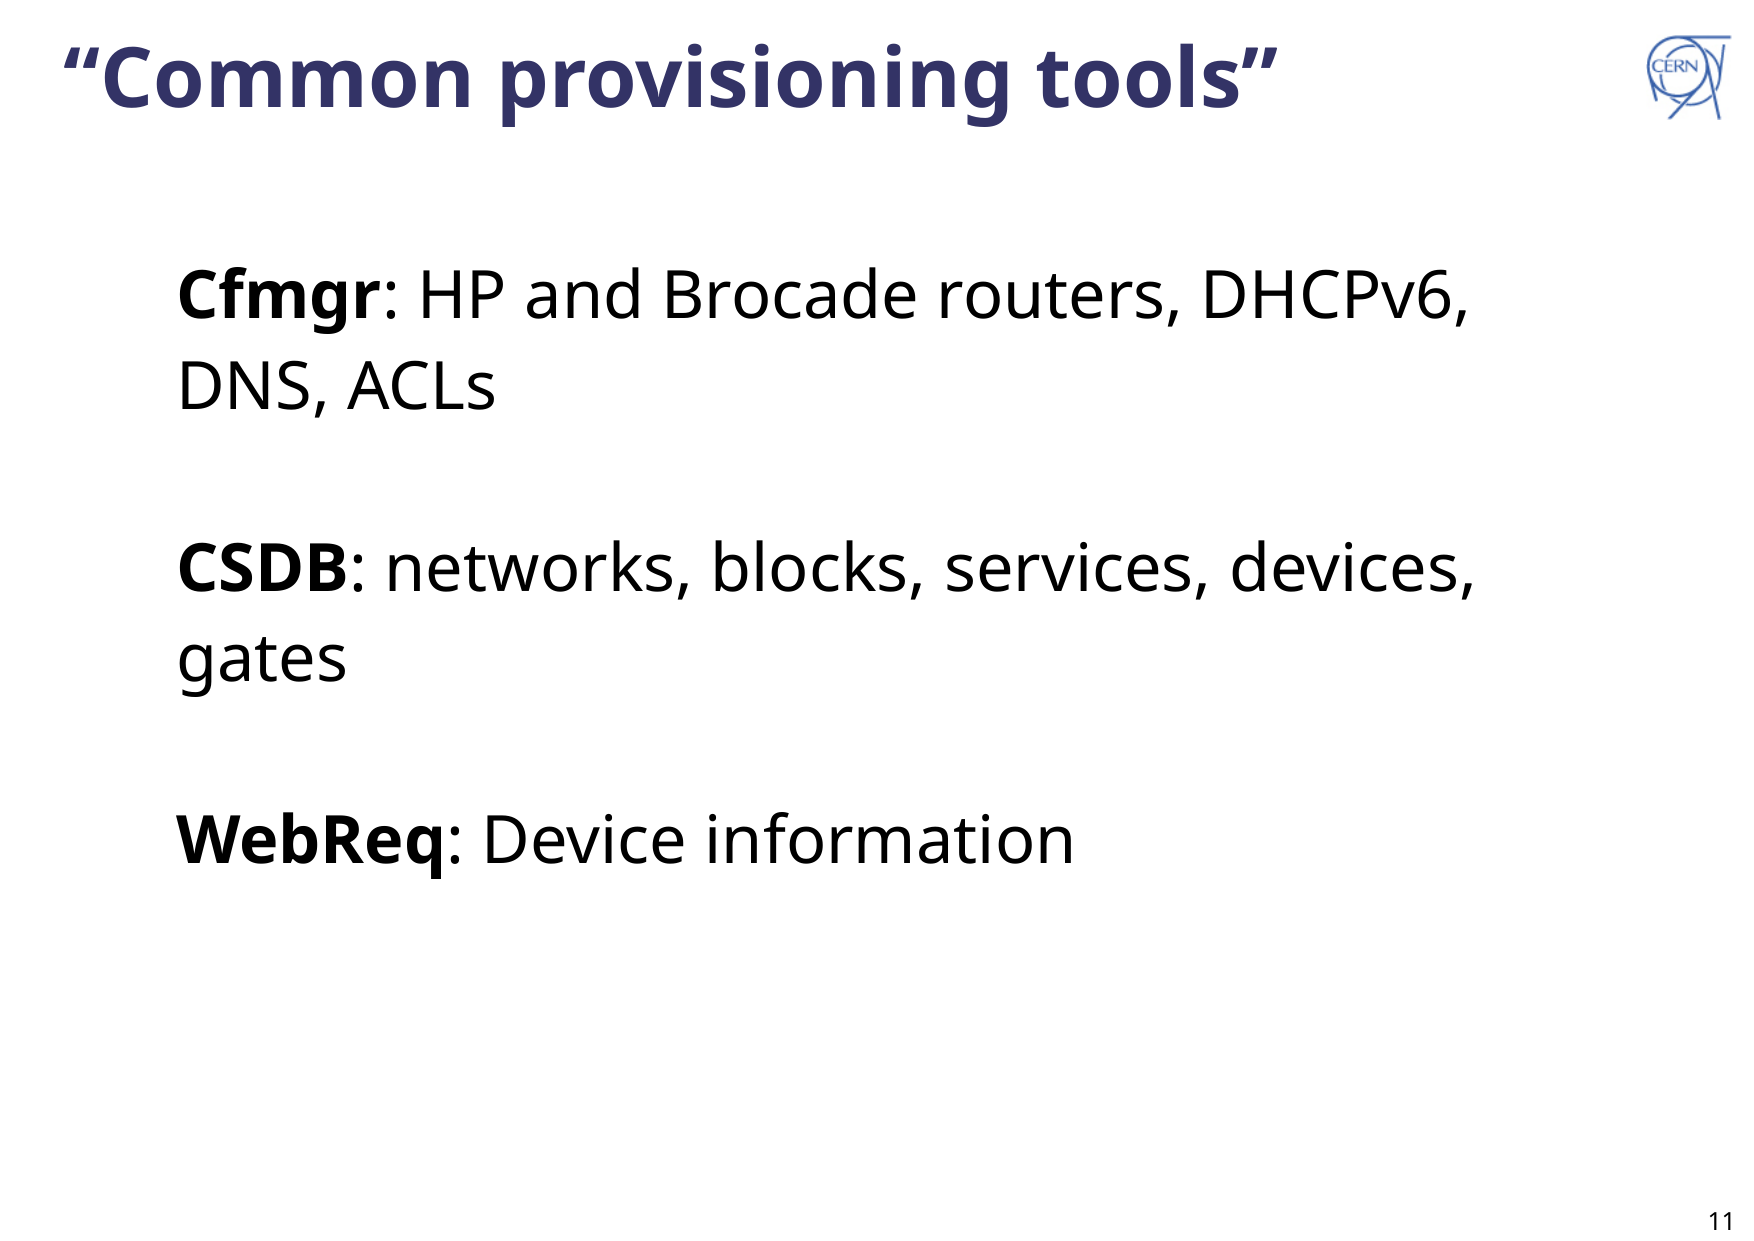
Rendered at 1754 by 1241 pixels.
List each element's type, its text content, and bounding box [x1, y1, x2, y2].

picture [1646, 34, 1732, 120]
title “Common provisioning tools” [63, 0, 1621, 166]
text_box Cfmgr: HP and Brocade routers, DHCPv6, DNS, ACLs CSDB: networks, blocks, services, devices, gates WebReq: Device information [161, 240, 1572, 985]
